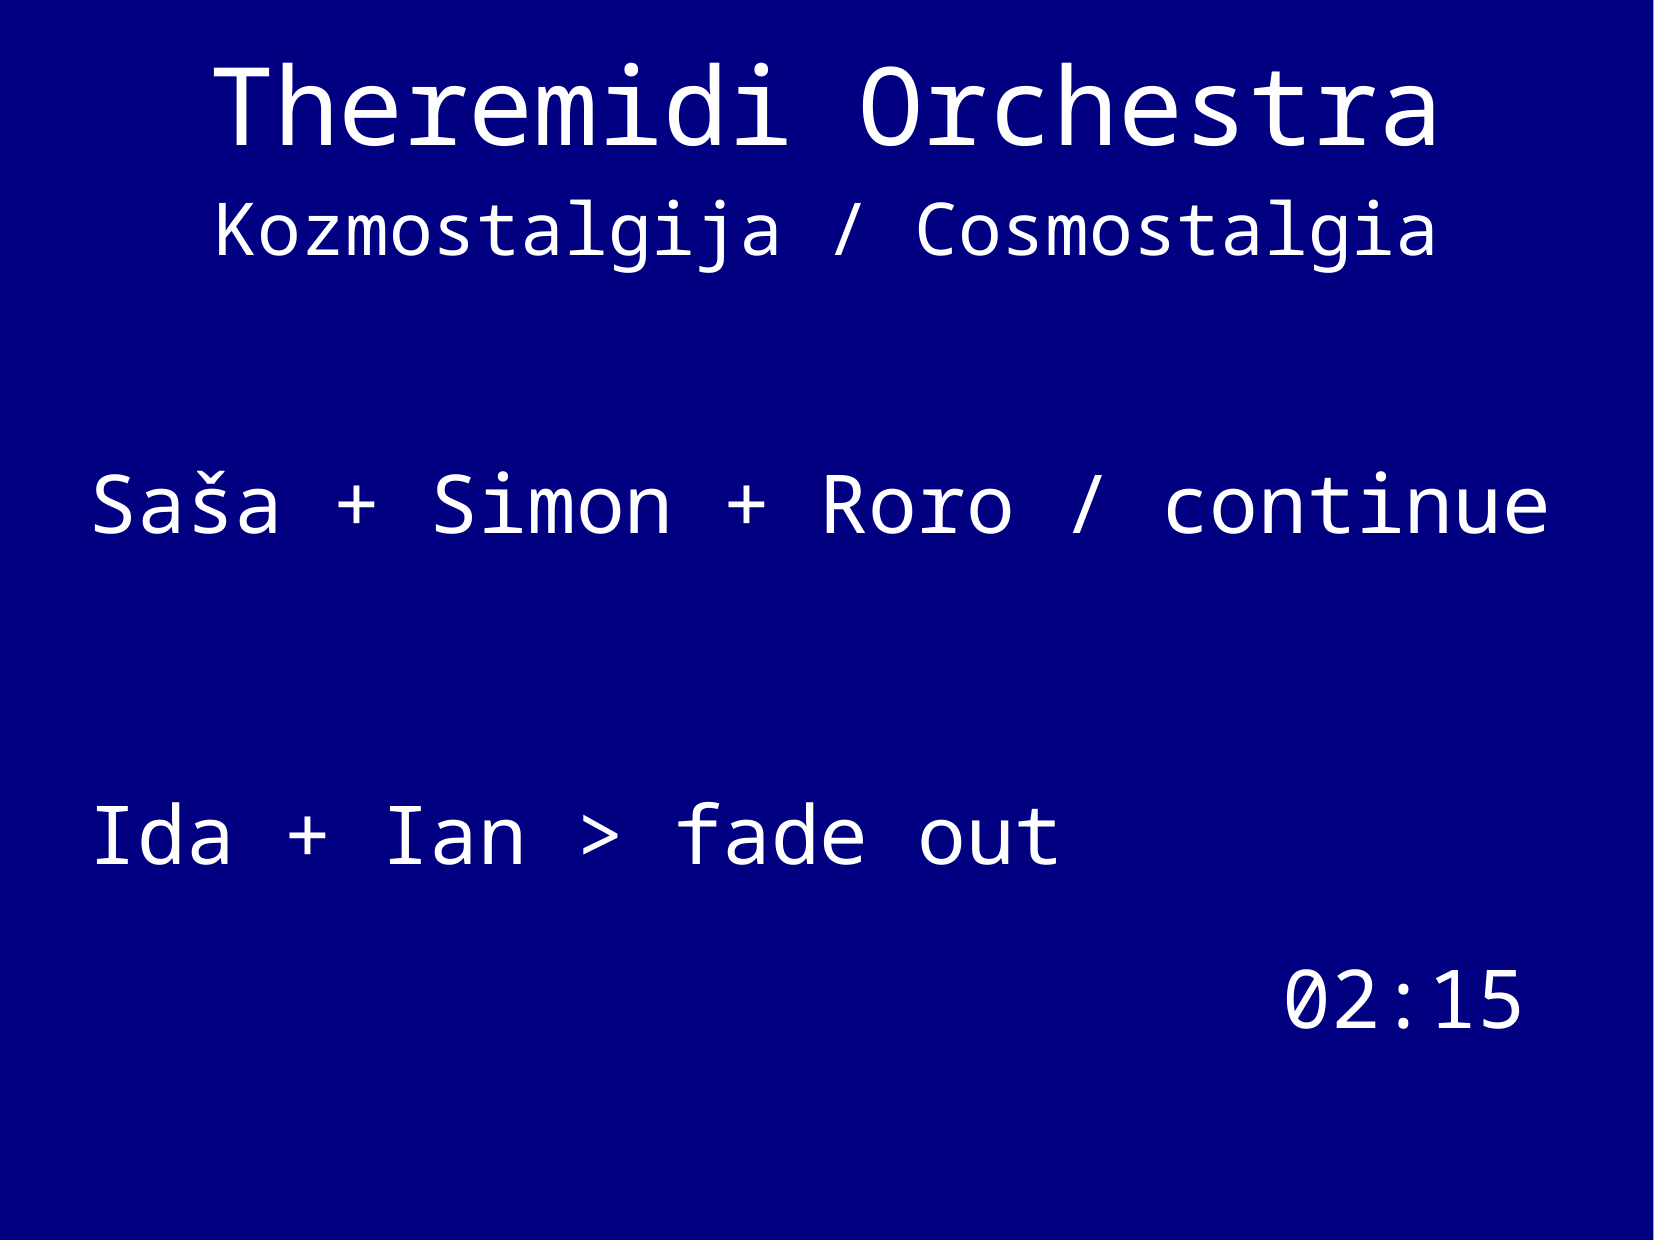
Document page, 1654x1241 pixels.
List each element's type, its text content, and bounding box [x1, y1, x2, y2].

text_box 02:15 [1282, 900, 1620, 1096]
title Theremidi Orchestra Kozmostalgija / Cosmostalgia [82, 49, 1571, 257]
subtitle Saša + Simon + Roro / continue Ida + Ian > fade out [88, 272, 1566, 1063]
